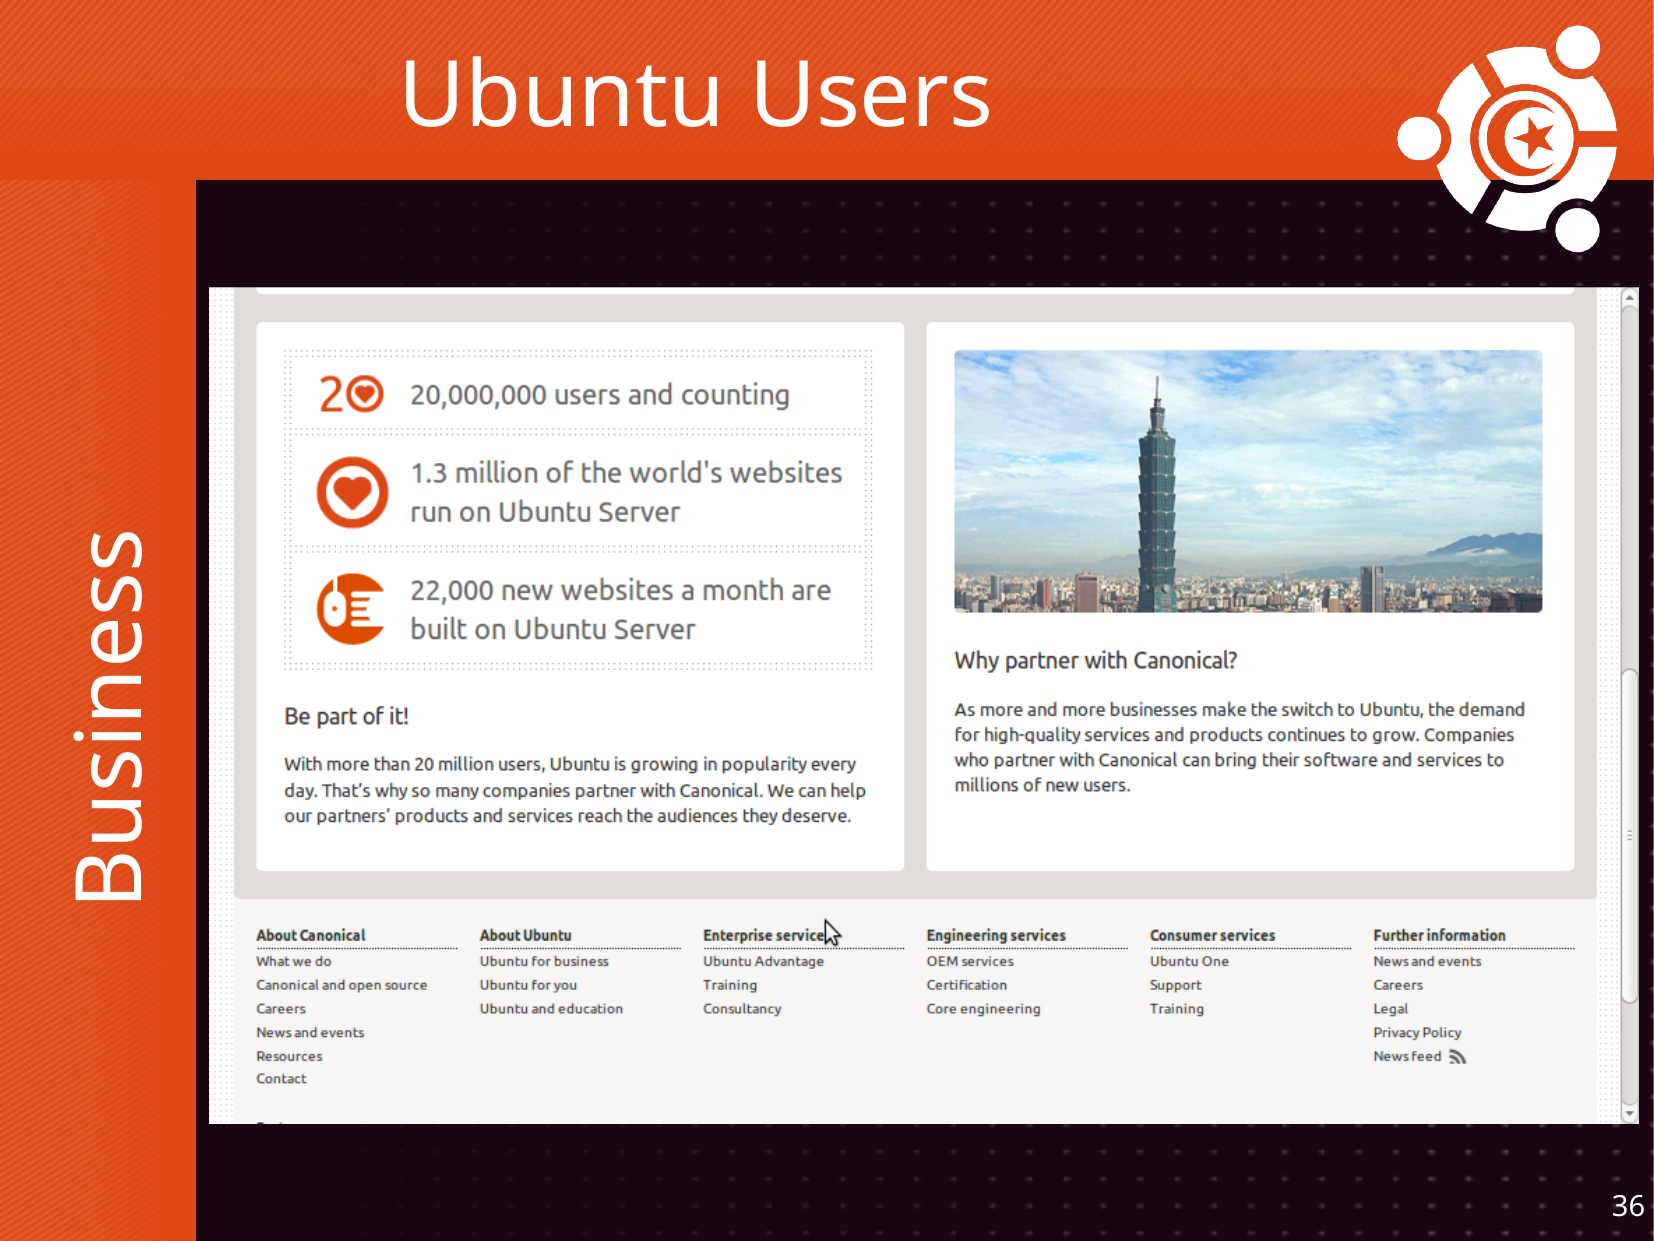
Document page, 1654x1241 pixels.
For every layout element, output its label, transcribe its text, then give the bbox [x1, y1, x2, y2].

title Business [17, 210, 196, 1229]
title Ubuntu Users [0, 2, 1394, 181]
picture [0, 0, 1654, 1241]
